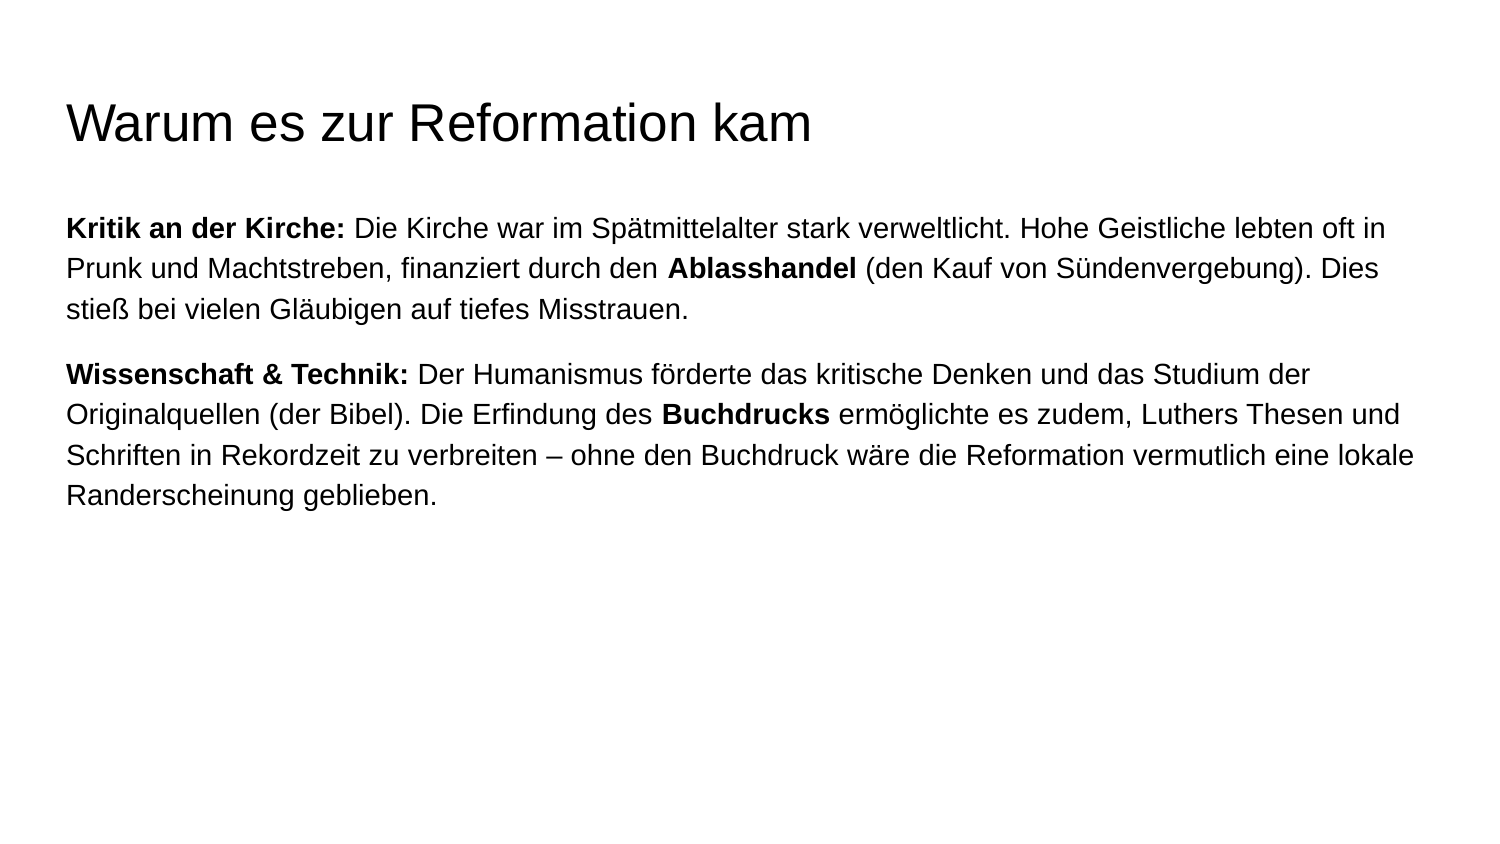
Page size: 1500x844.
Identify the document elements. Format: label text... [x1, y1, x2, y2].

title Warum es zur Reformation kam [51, 72, 1449, 167]
list Kritik an der Kirche: Die Kirche war im Spätmittelalter stark verweltlicht. Hohe Geistliche lebten oft in Prunk und Machtstreben, finanziert durch den Ablasshandel (den Kauf von Sündenvergebung). Dies stieß bei vielen Gläubigen auf tiefes Misstrauen. Wissenschaft & Technik: Der Humanismus förderte das kritische Denken und das Studium der Originalquellen (der Bibel). Die Erfindung des Buchdrucks ermöglichte es zudem, Luthers Thesen und Schriften in Rekordzeit zu verbreiten – ohne den Buchdruck wäre die Reformation vermutlich eine lokale Randerscheinung geblieben. [51, 189, 1449, 750]
